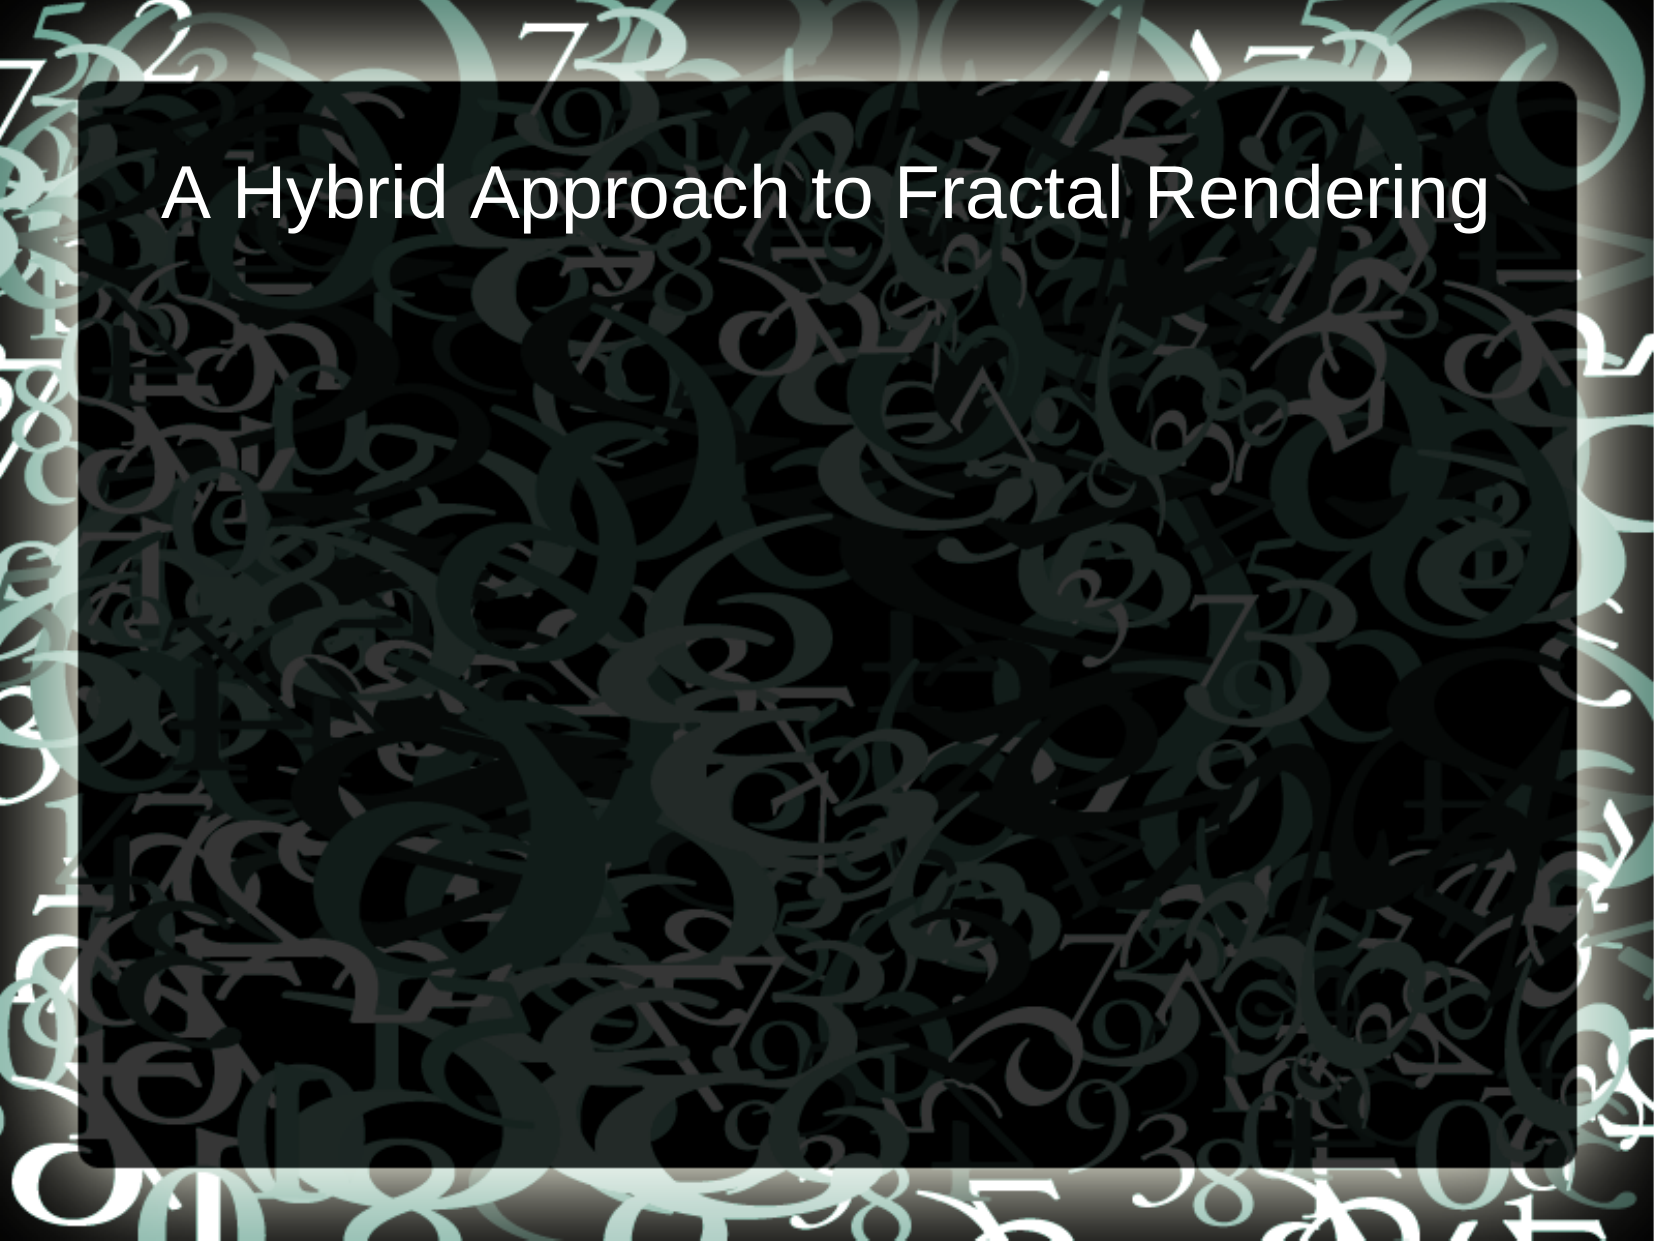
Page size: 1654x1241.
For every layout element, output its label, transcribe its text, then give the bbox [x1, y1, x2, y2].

title A Hybrid Approach to Fractal Rendering [82, 88, 1571, 296]
picture [0, 0, 1654, 1241]
